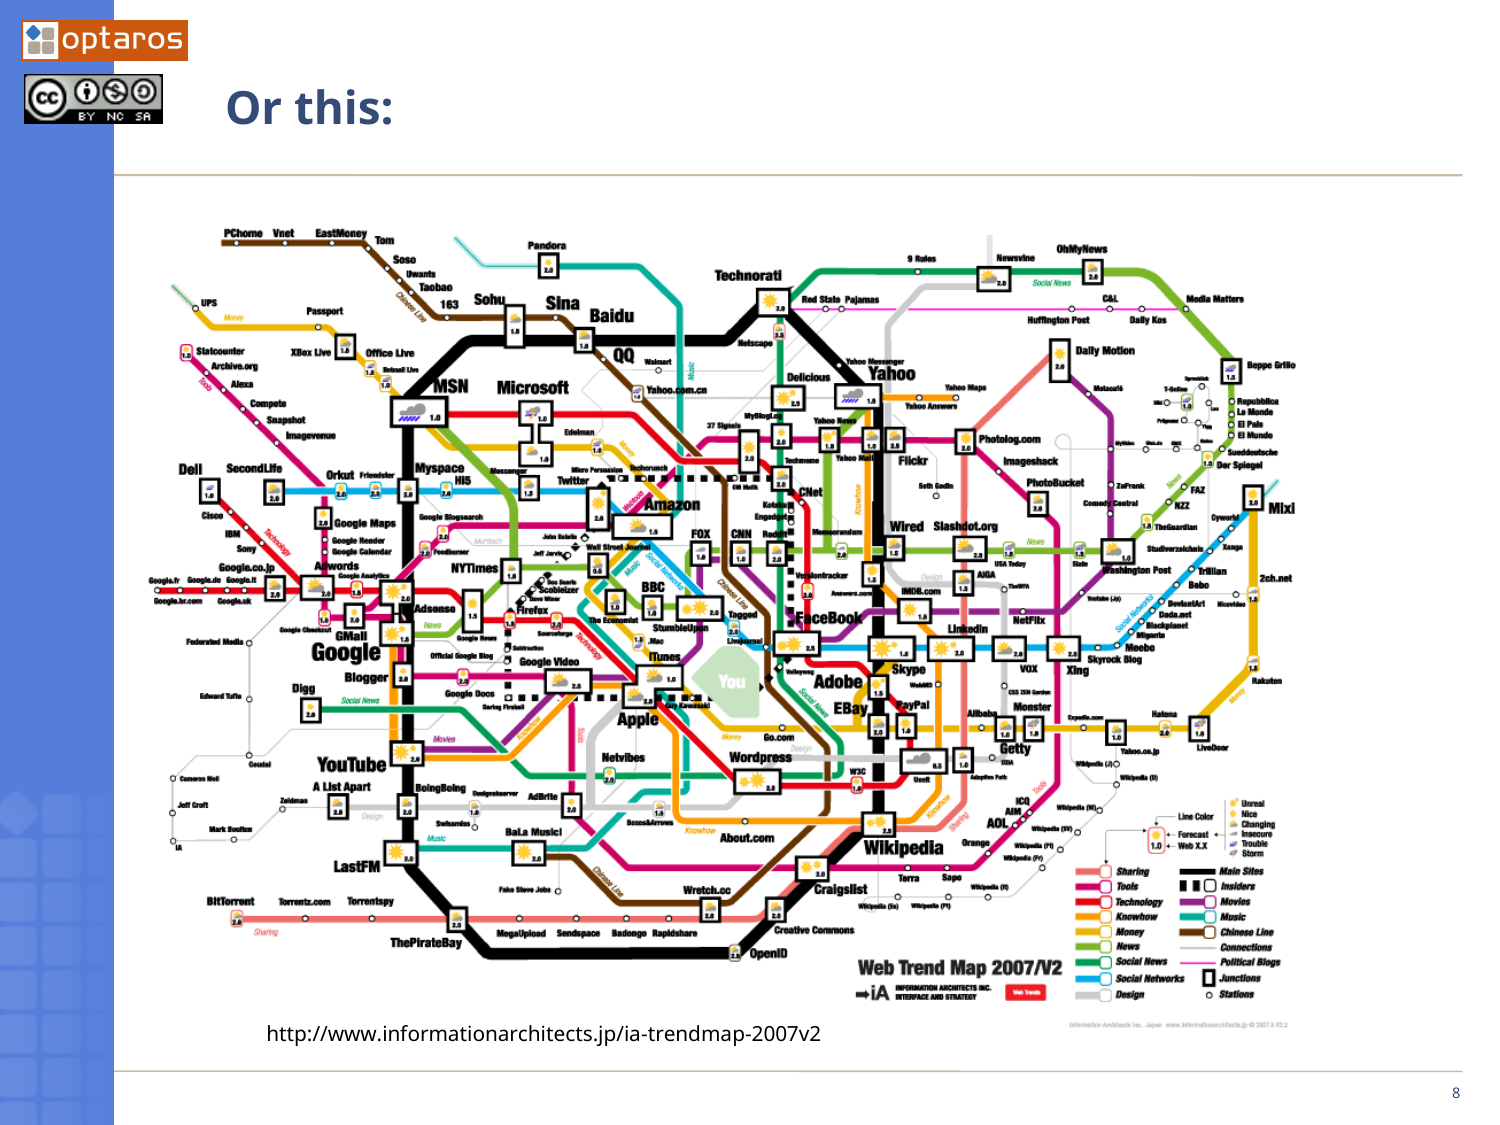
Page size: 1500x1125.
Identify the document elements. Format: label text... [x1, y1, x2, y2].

title Or this: [224, 44, 1463, 168]
text_box http://www.informationarchitects.jp/ia-trendmap-2007v2 [251, 1012, 836, 1055]
picture [0, 0, 188, 1125]
picture [137, 181, 1313, 1063]
